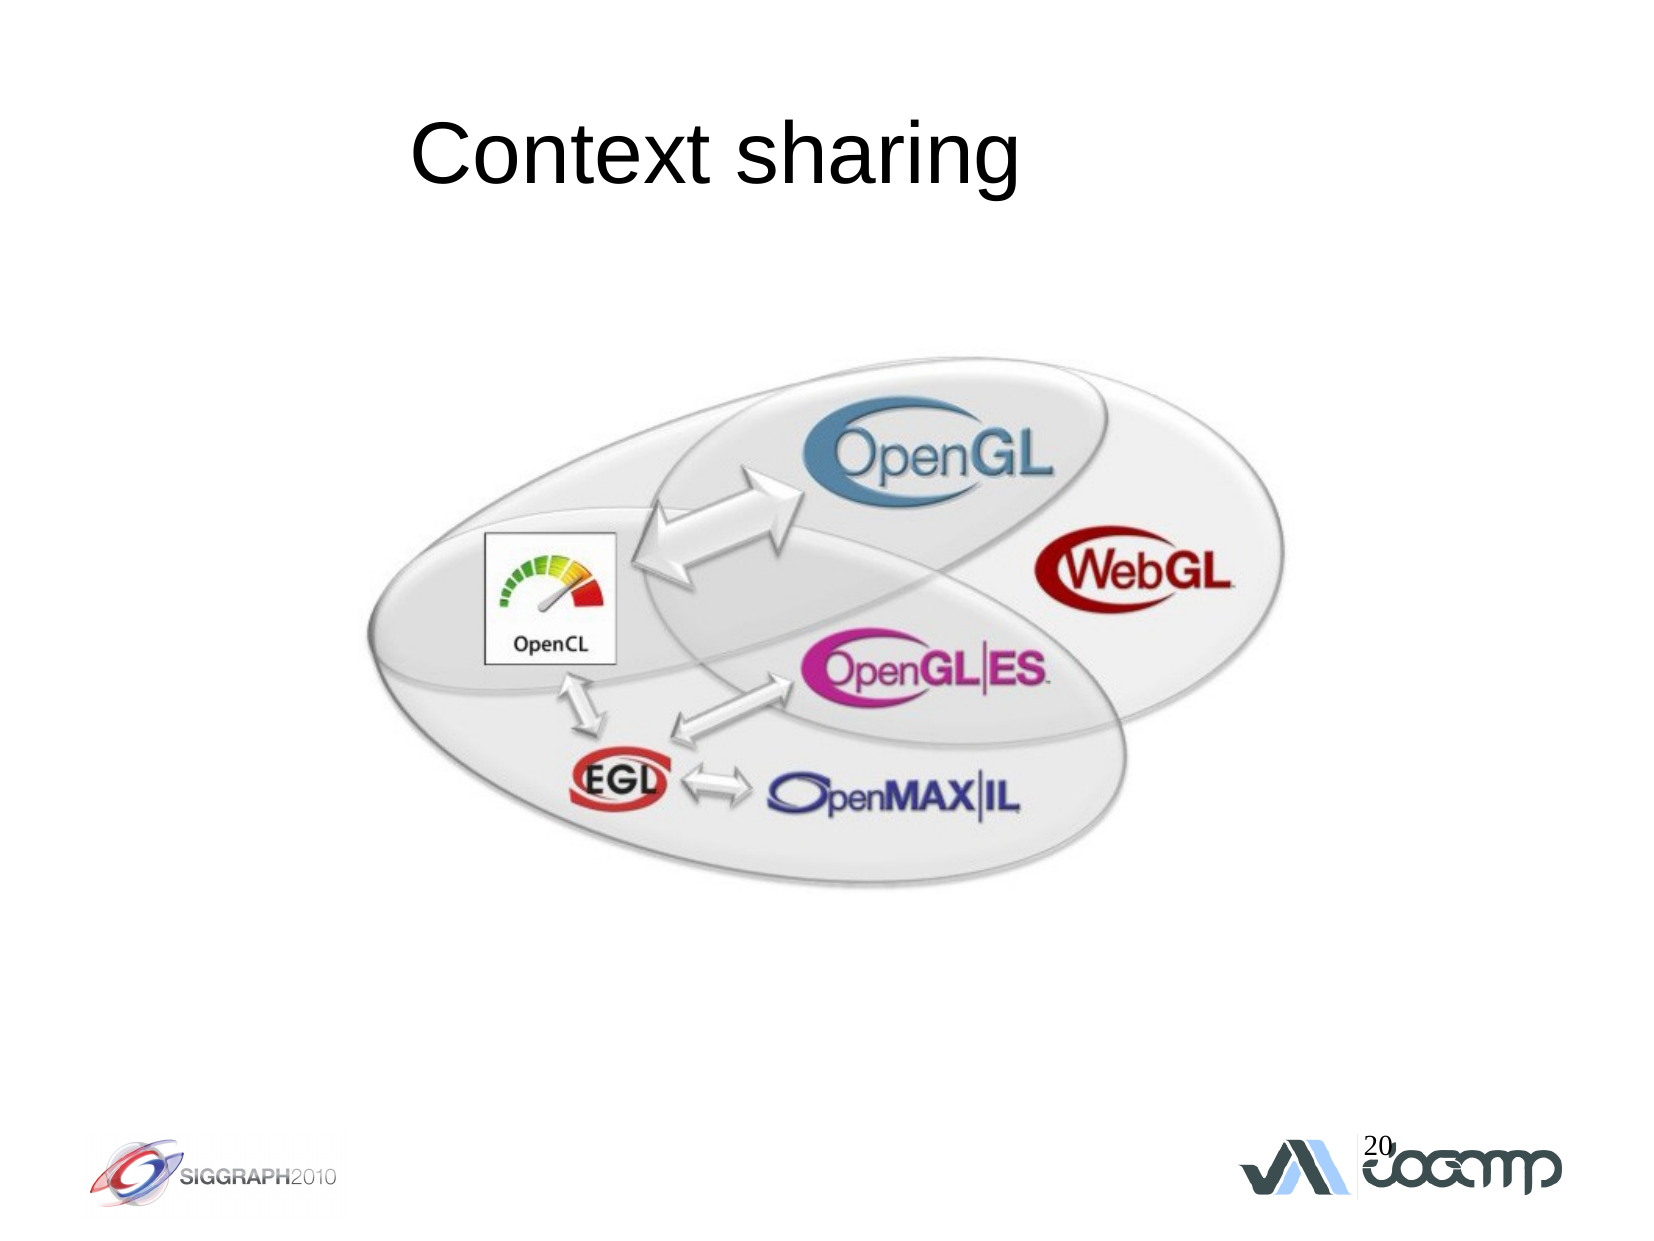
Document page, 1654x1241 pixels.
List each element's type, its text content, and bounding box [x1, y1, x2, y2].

picture [1237, 1134, 1562, 1200]
title Context sharing [82, 56, 1351, 250]
picture [82, 1130, 346, 1217]
picture [358, 346, 1296, 894]
